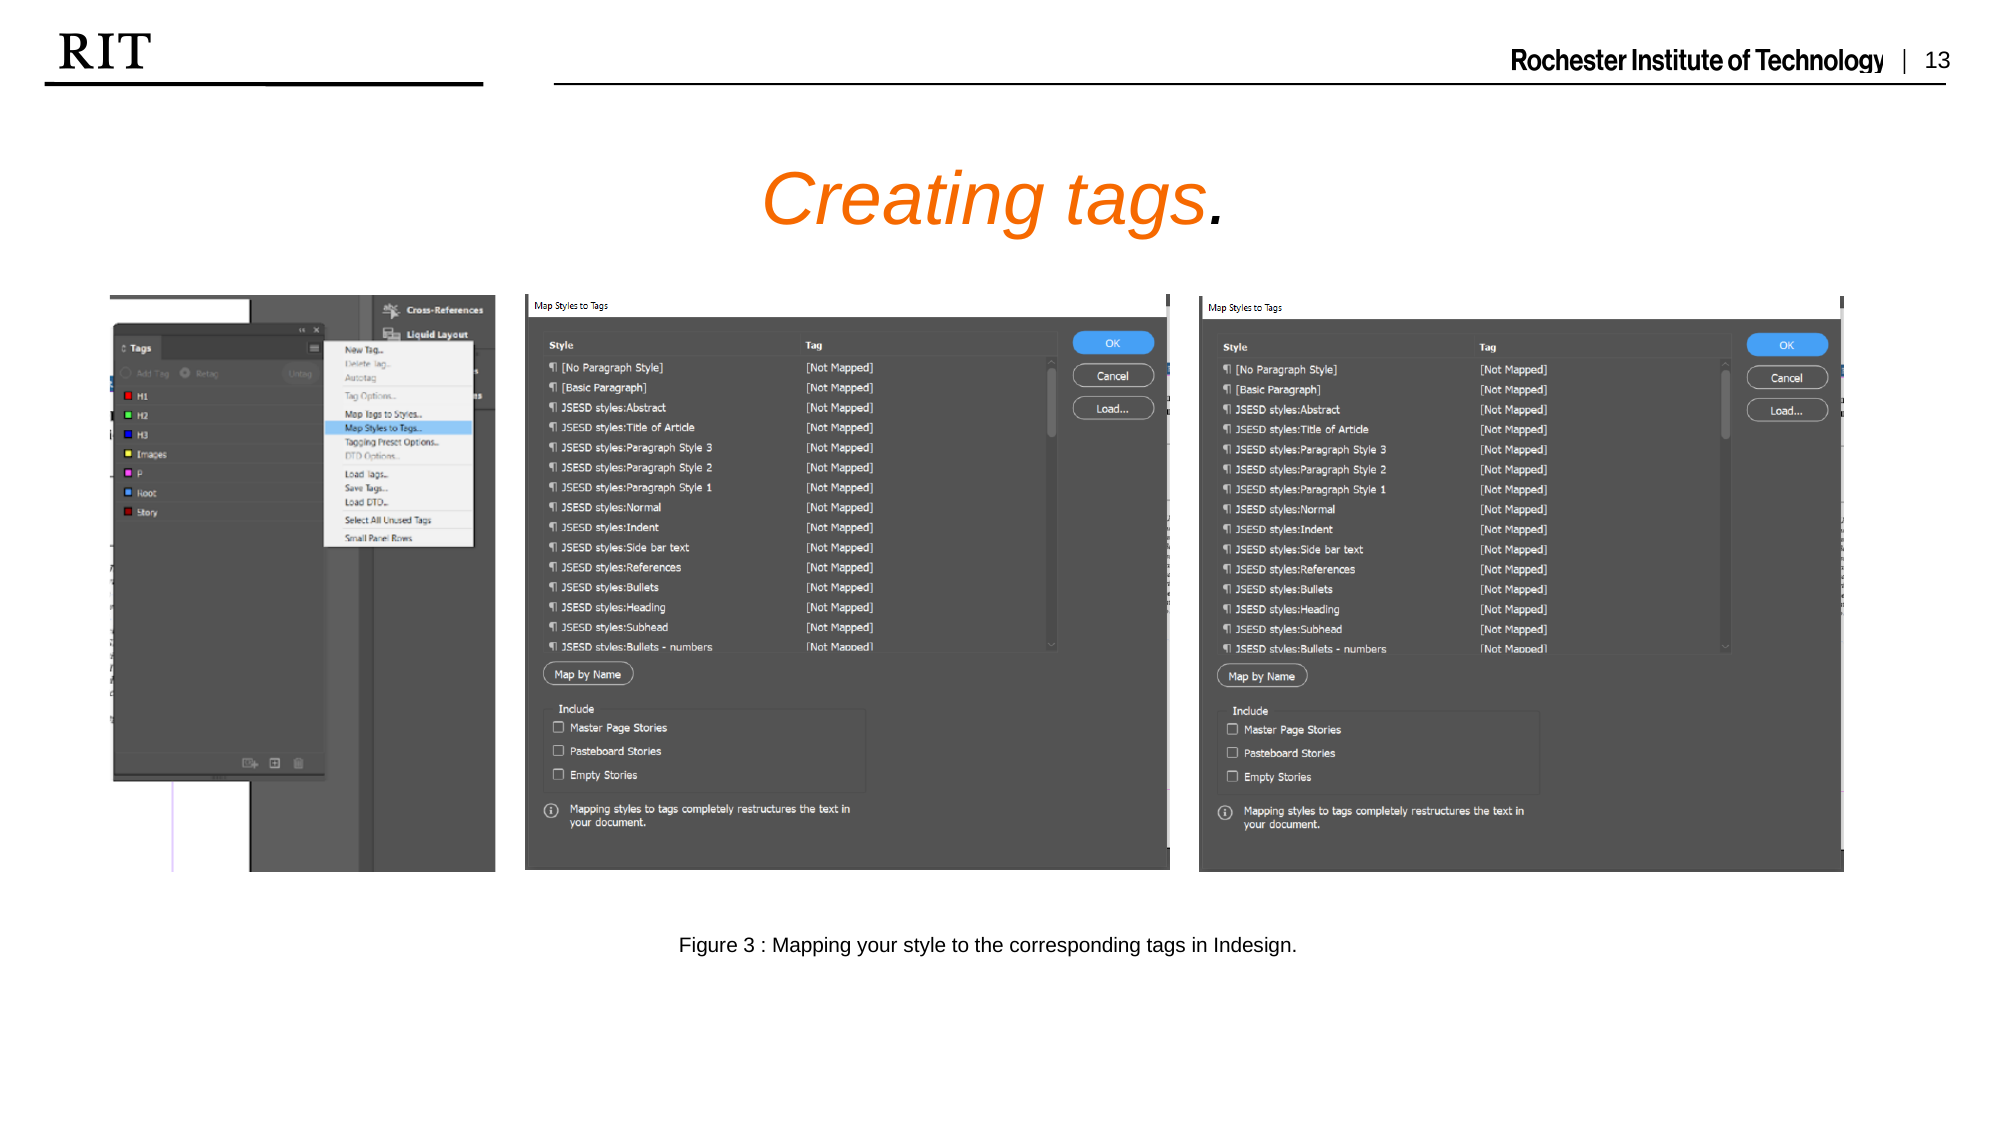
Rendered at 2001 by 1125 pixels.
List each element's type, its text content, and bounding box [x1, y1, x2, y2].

picture [58, 32, 151, 69]
picture [525, 294, 1170, 870]
picture [1512, 49, 1883, 73]
text_box Figure 3 : Mapping your style to the corresponding tags in Indesign. [663, 923, 1327, 964]
picture [109, 295, 496, 872]
list Creating tags. [44, 141, 1946, 295]
picture [1199, 296, 1844, 872]
